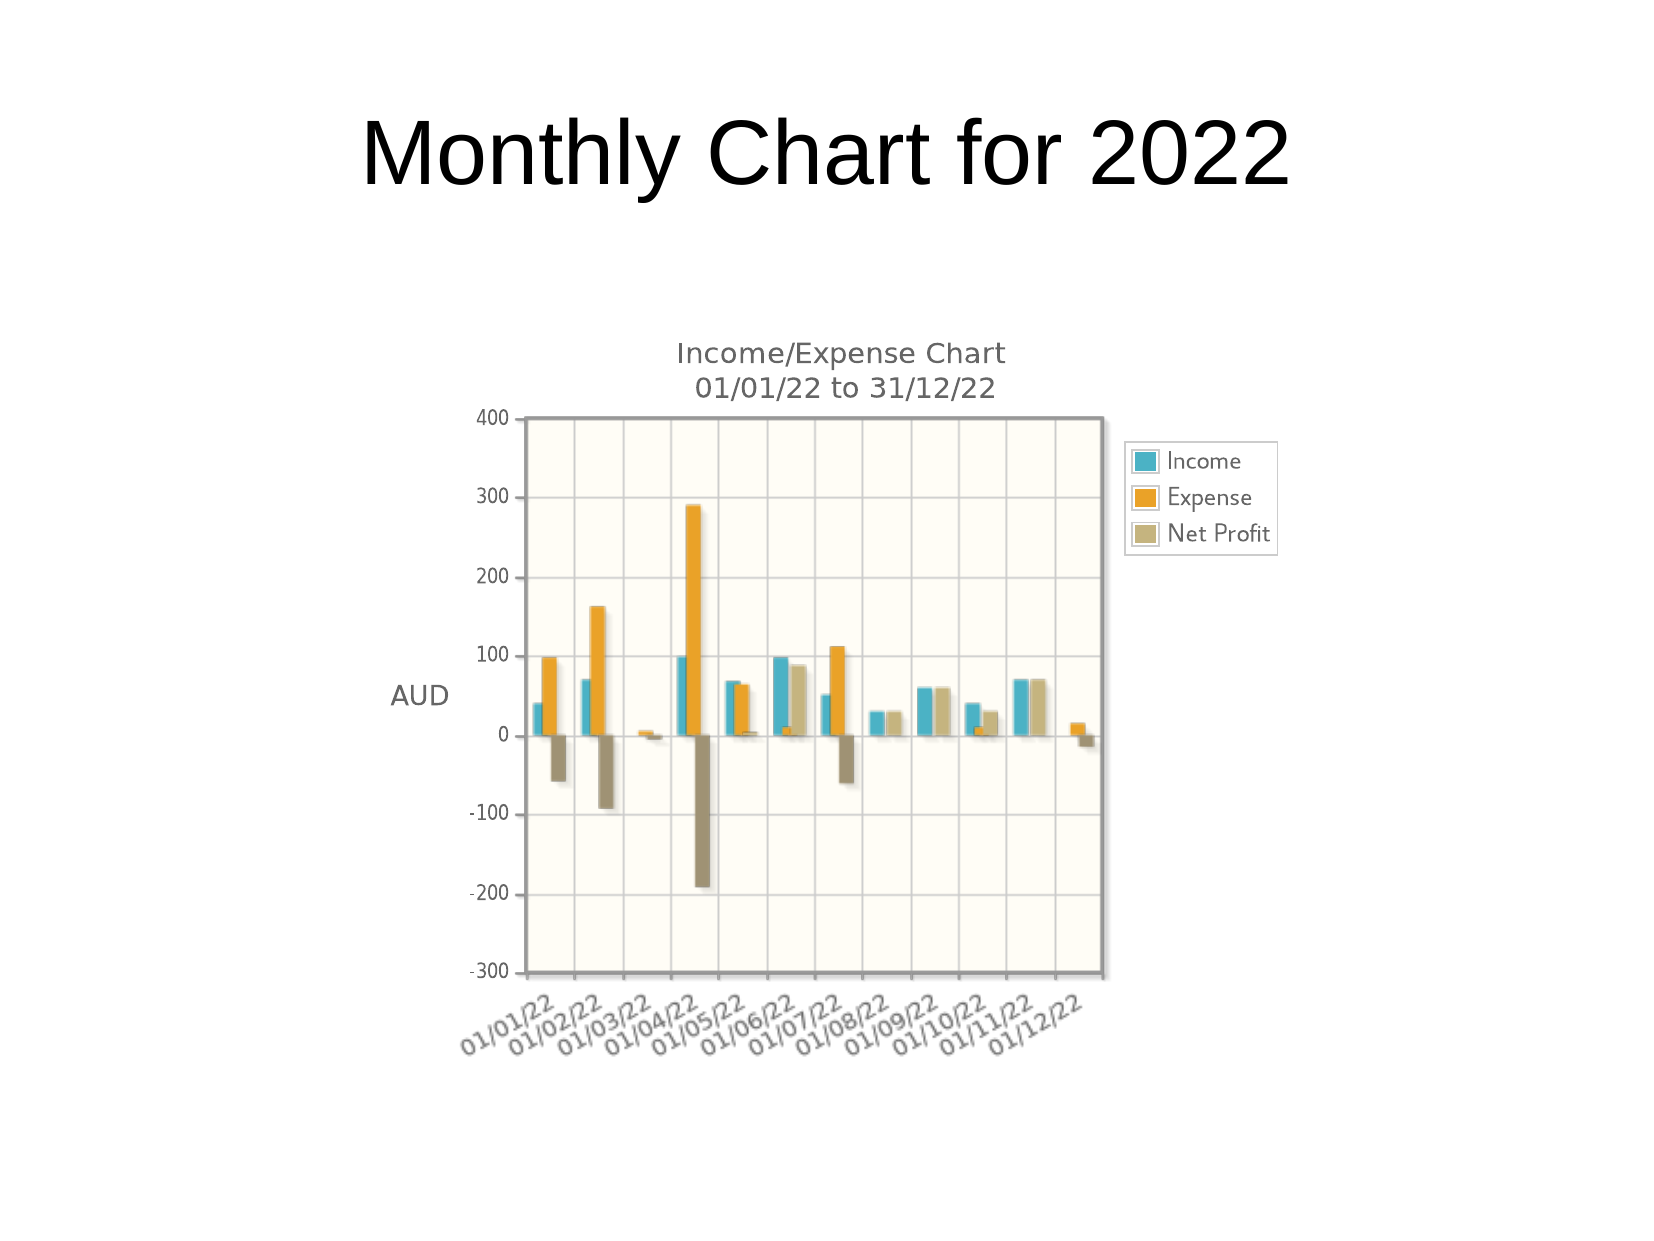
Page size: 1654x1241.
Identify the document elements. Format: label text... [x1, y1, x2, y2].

title Monthly Chart for 2022 [82, 49, 1571, 257]
picture [334, 257, 1327, 1185]
